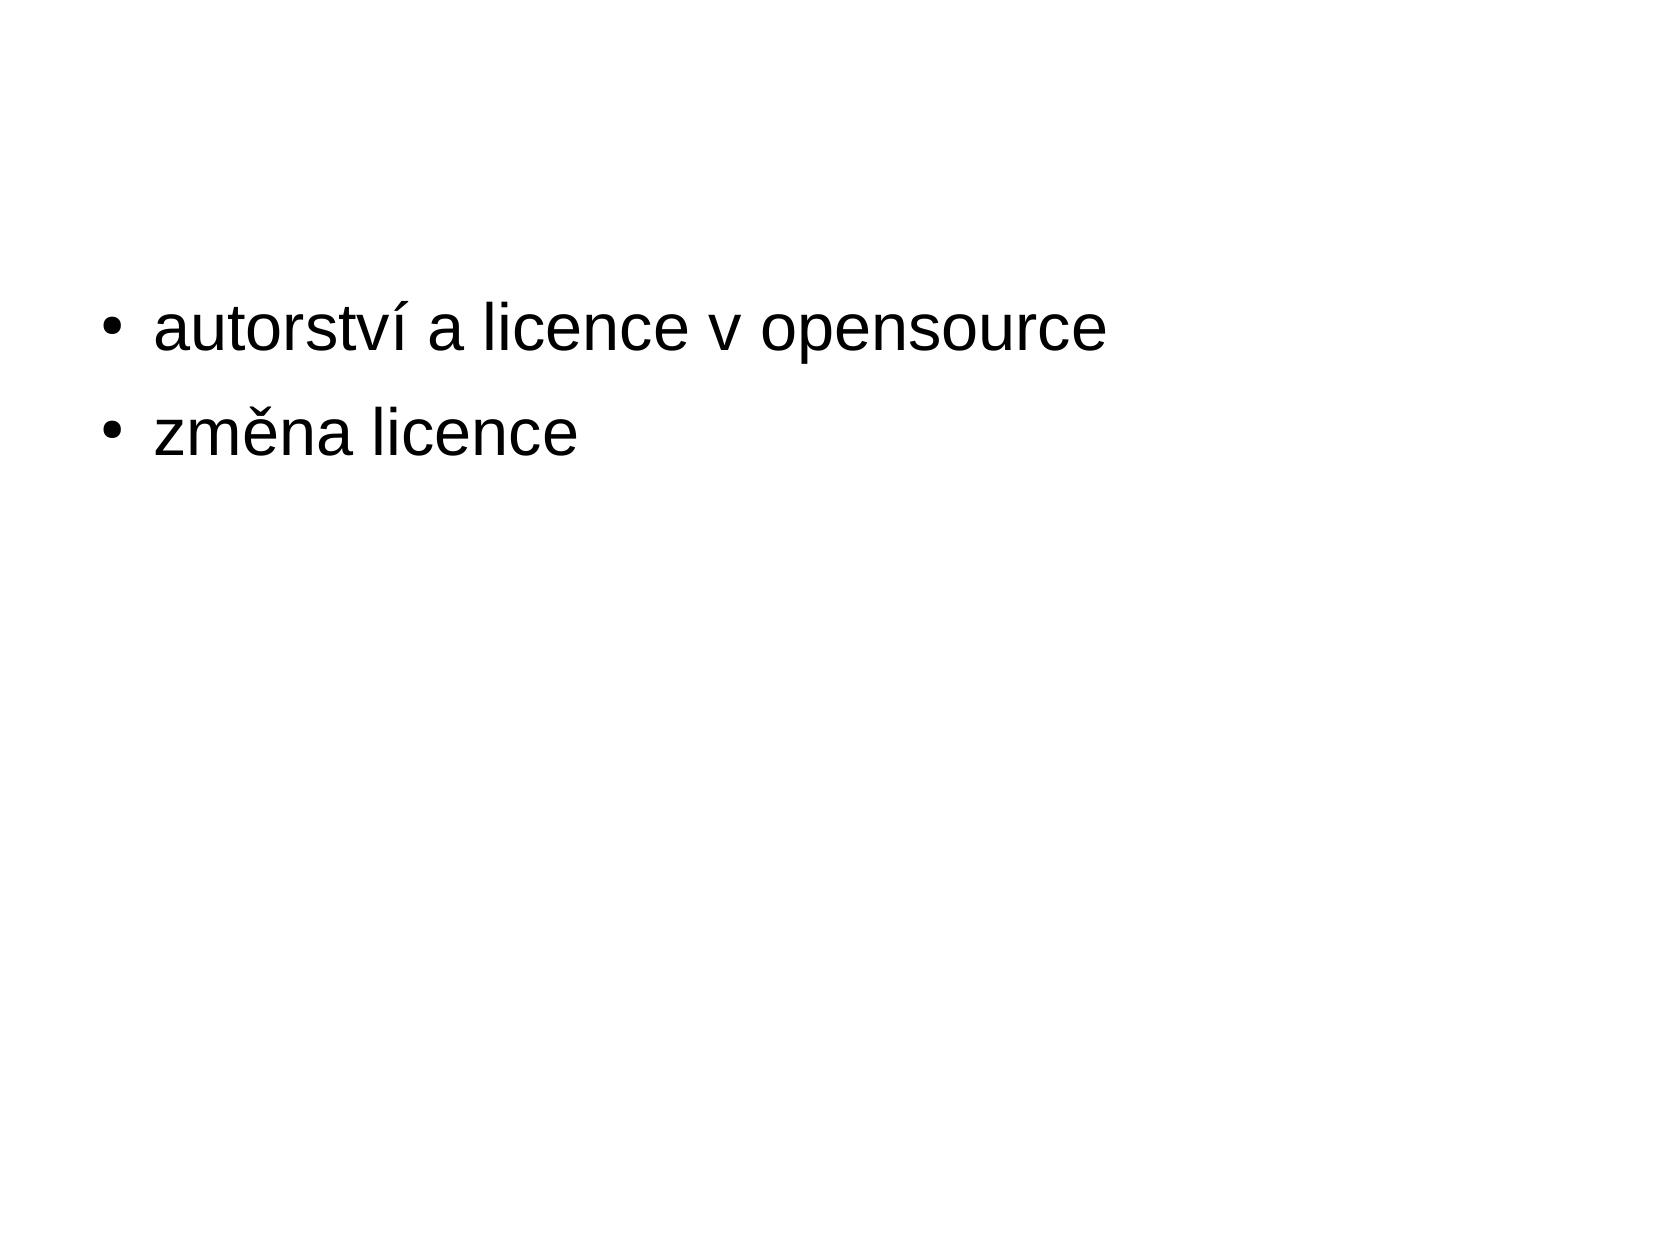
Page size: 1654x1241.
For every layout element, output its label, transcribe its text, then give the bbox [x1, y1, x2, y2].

list autorství a licence v opensource změna licence [82, 290, 1538, 1010]
